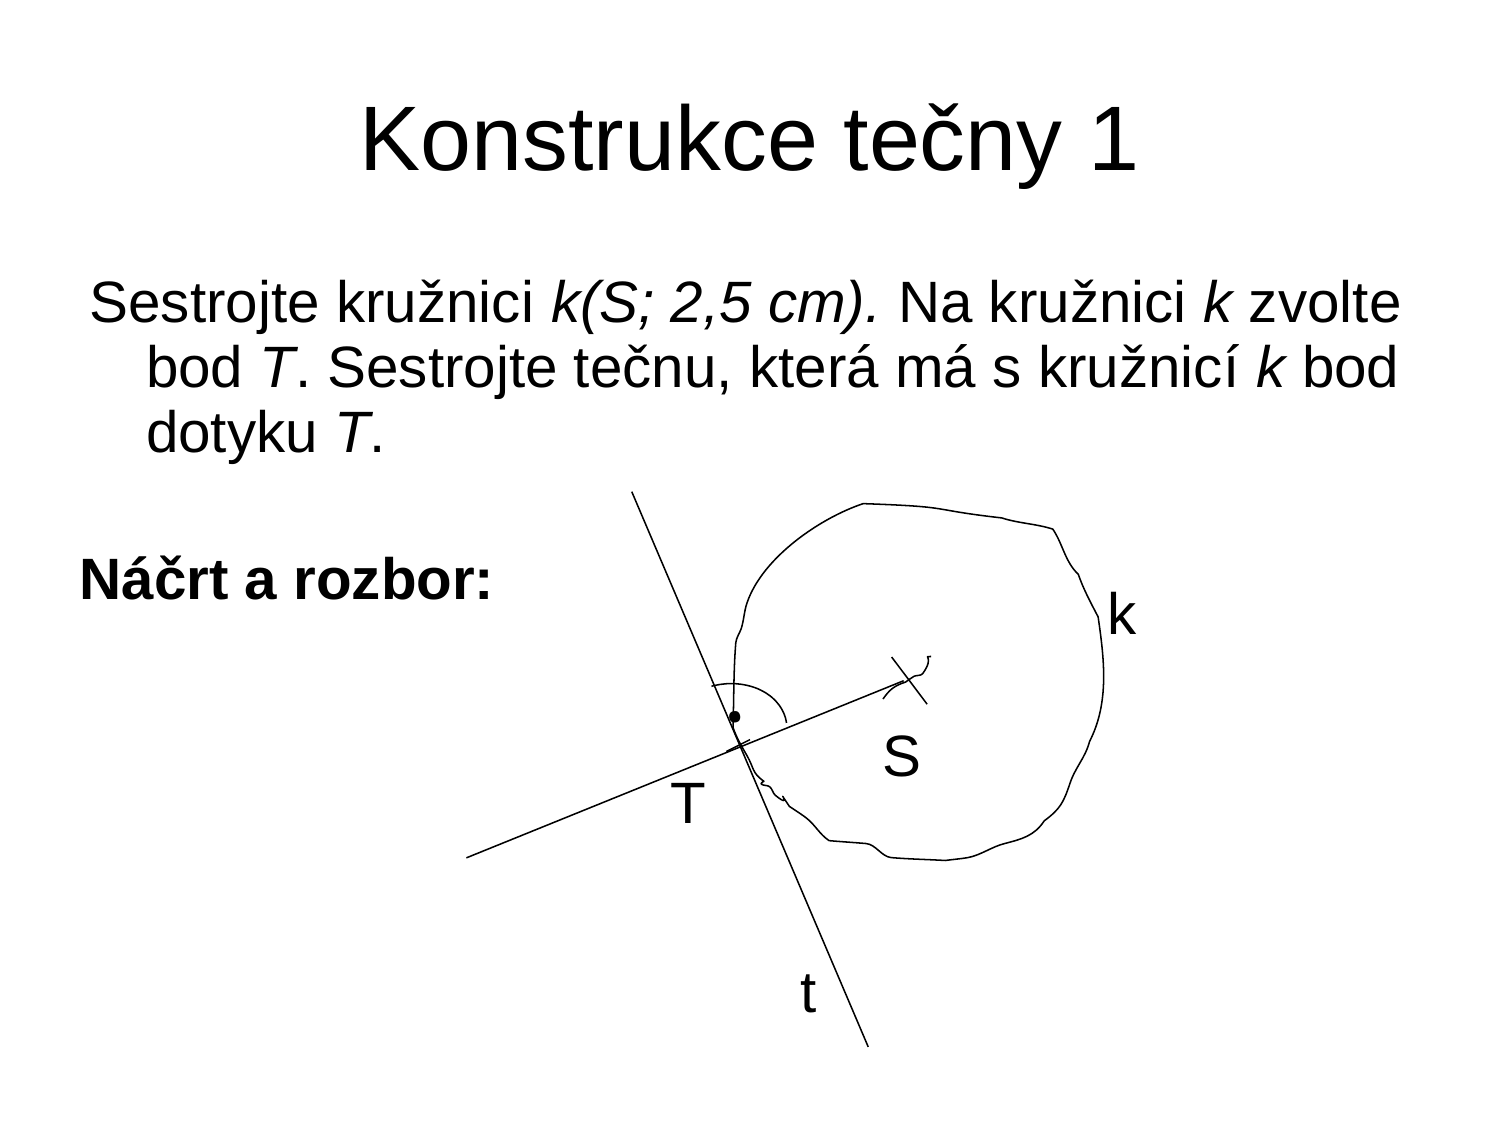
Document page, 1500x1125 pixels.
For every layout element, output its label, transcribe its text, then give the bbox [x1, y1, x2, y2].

title Konstrukce tečny 1 [75, 45, 1426, 233]
list Sestrojte kružnici k(S; 2,5 cm). Na kružnici k zvolte bod T. Sestrojte tečnu, která má s kružnicí k bod dotyku T. [75, 262, 1436, 492]
text_box k [1092, 574, 1176, 669]
text_box T [655, 763, 739, 858]
text_box S [868, 716, 951, 811]
text_box Náčrt a rozbor: [64, 538, 538, 634]
text_box . [698, 673, 814, 755]
text_box T [655, 763, 696, 780]
text_box t [785, 952, 868, 1047]
